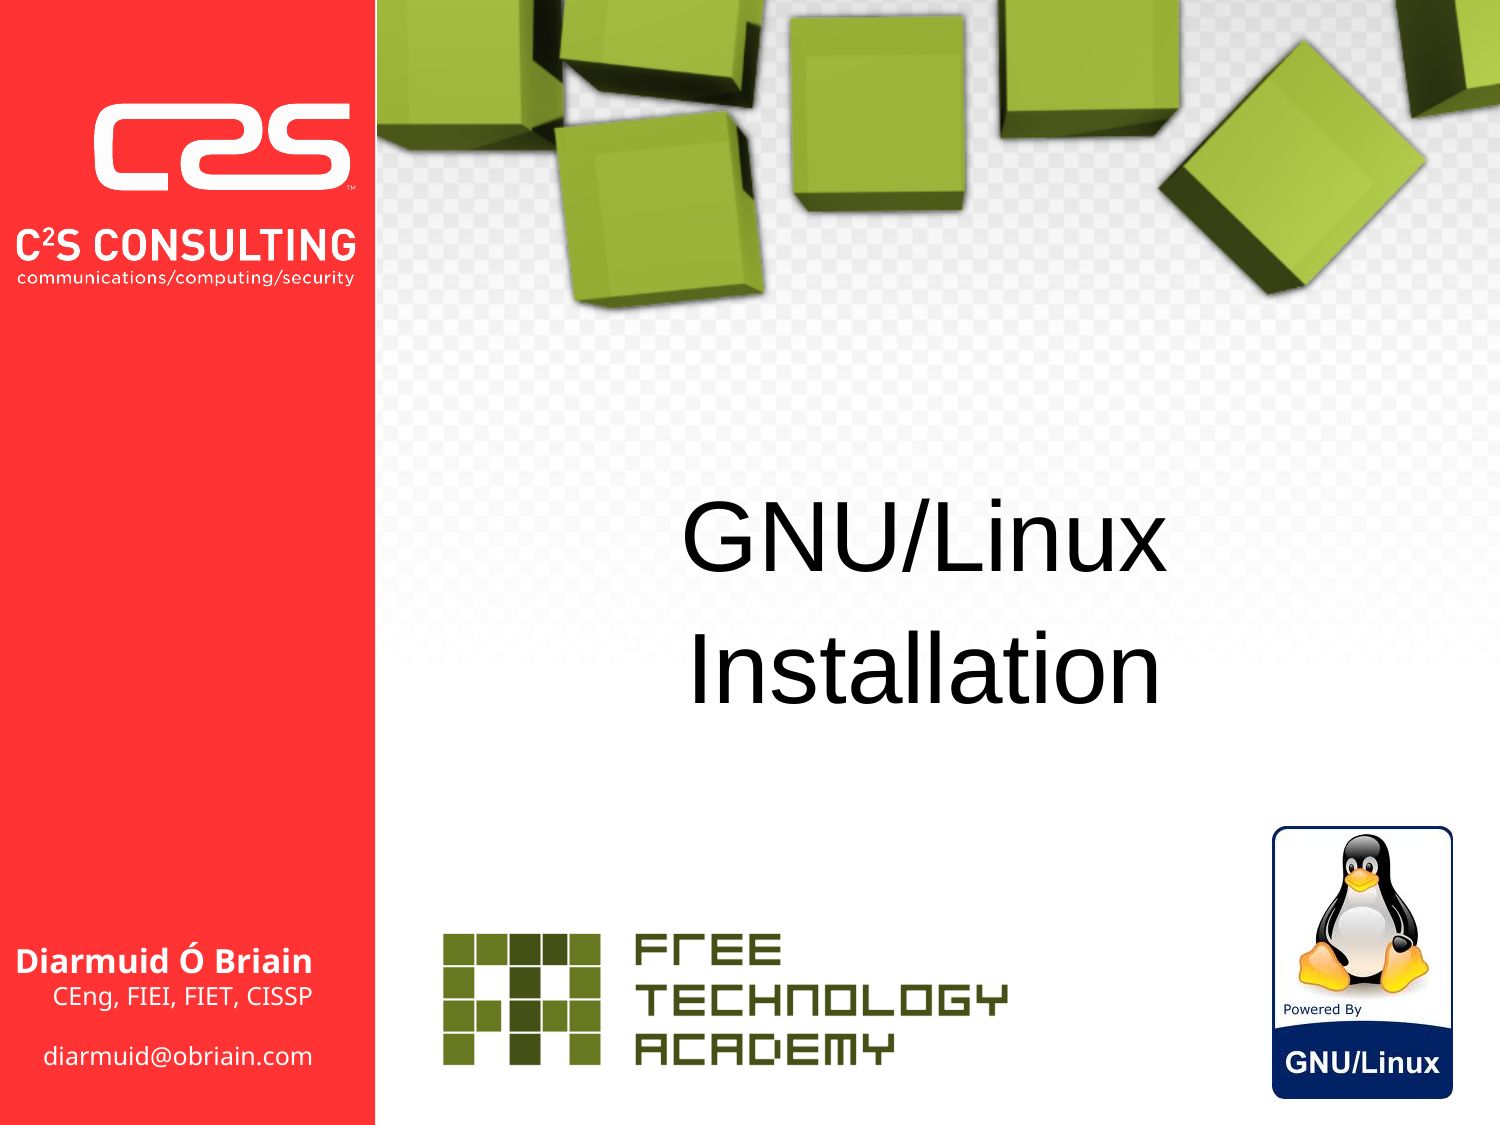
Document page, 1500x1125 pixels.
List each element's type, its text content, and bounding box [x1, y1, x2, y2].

picture [377, 0, 1500, 667]
picture [1272, 826, 1453, 1099]
picture [13, 98, 361, 290]
subtitle GNU/Linux Installation [425, 354, 1426, 841]
picture [437, 926, 1016, 1075]
